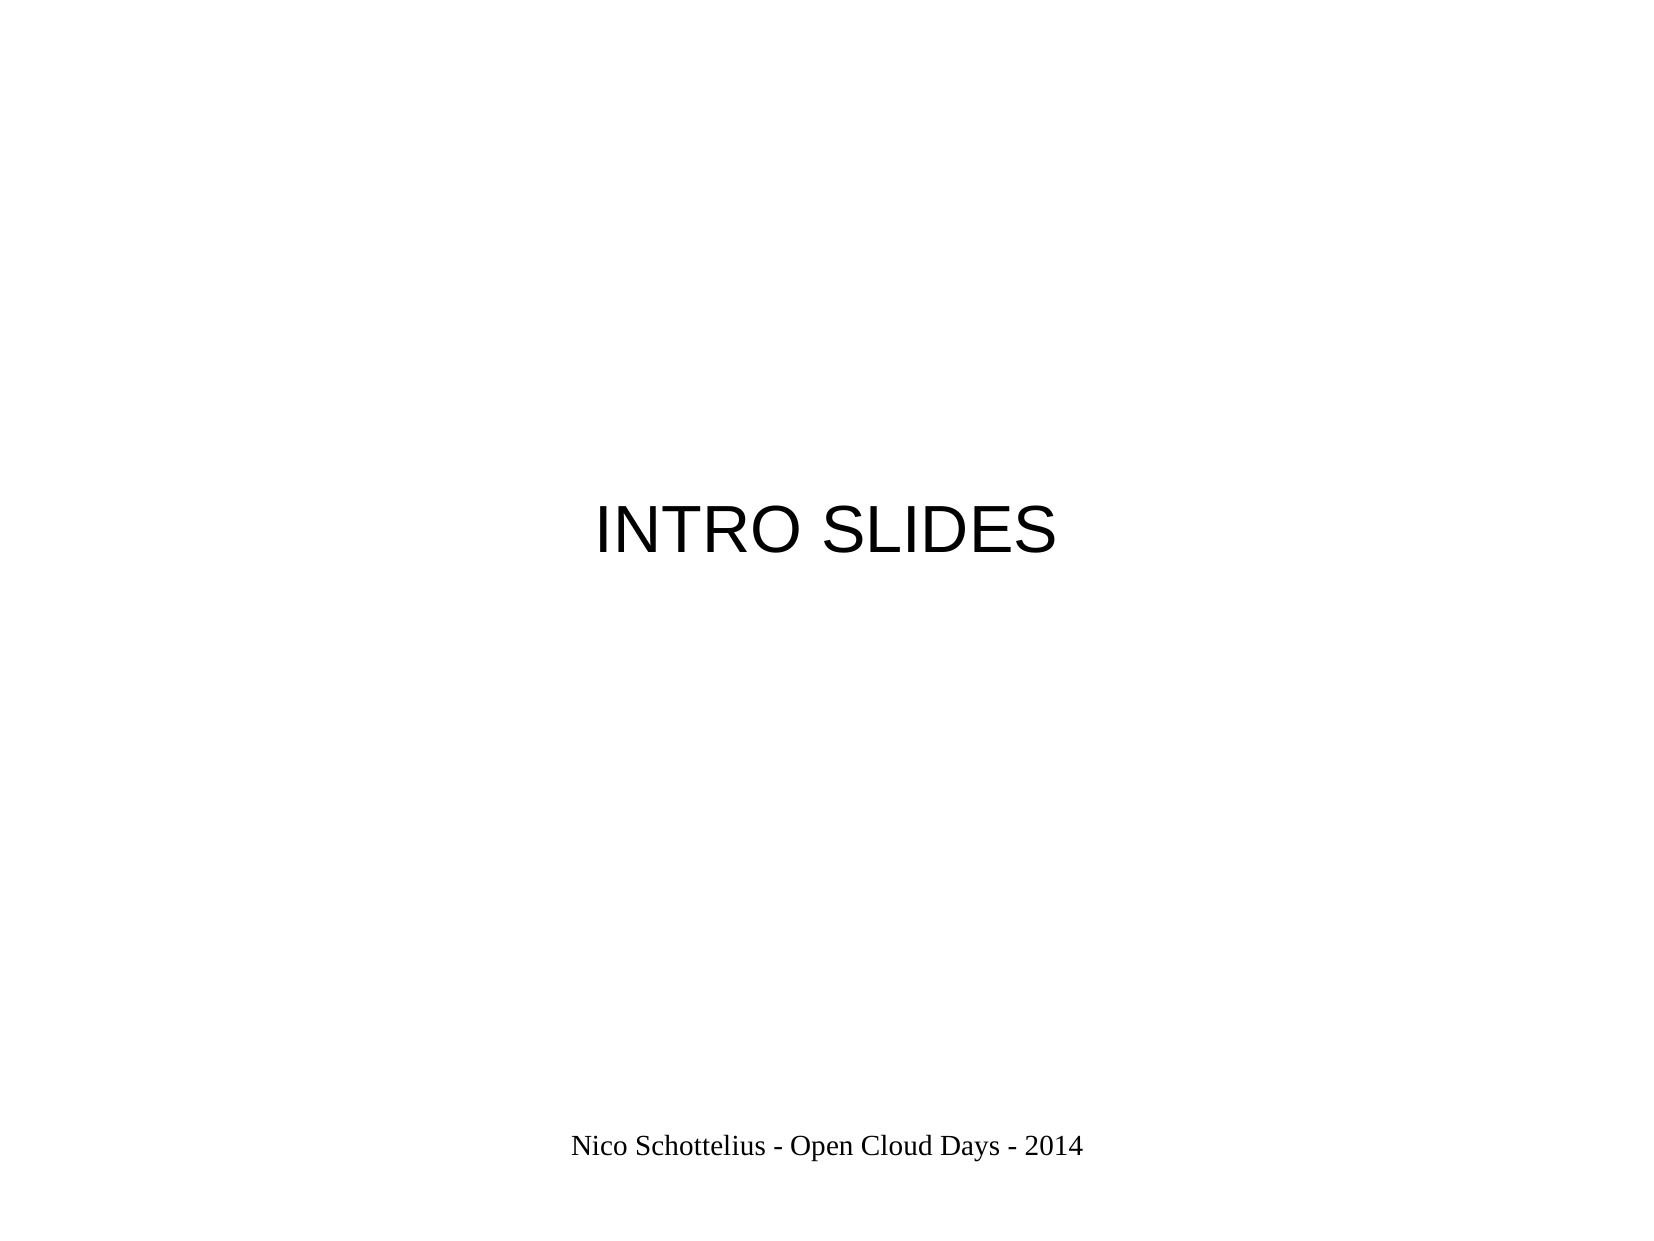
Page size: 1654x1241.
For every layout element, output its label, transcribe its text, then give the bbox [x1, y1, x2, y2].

subtitle INTRO SLIDES [82, 49, 1571, 1010]
